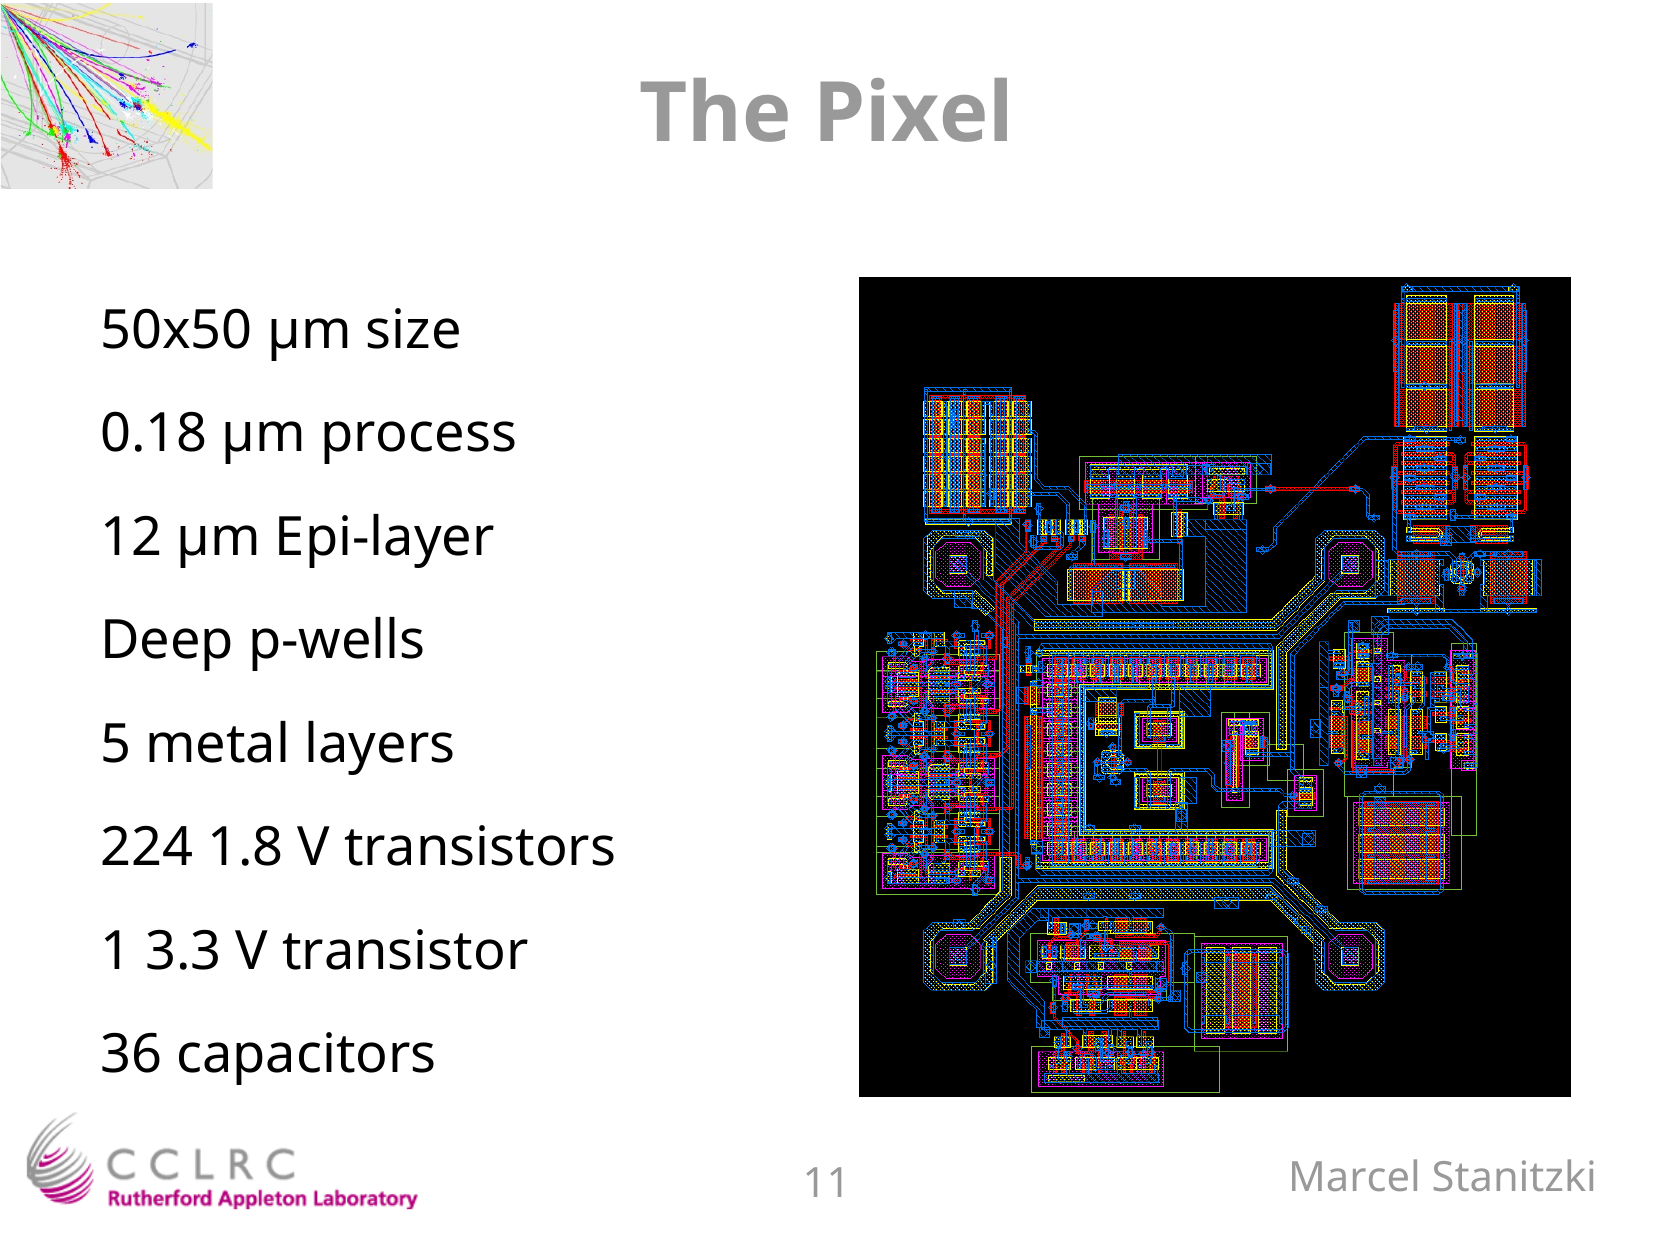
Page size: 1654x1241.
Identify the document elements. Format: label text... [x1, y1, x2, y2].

picture [0, 3, 213, 189]
title The Pixel [203, 5, 1451, 213]
picture [859, 277, 1571, 1097]
picture [19, 1110, 426, 1212]
list 50x50 µm size 0.18 µm process 12 µm Epi-layer Deep p-wells 5 metal layers 224 1.8 V transistors 1 3.3 V transistor 36 capacitors [82, 290, 827, 1094]
